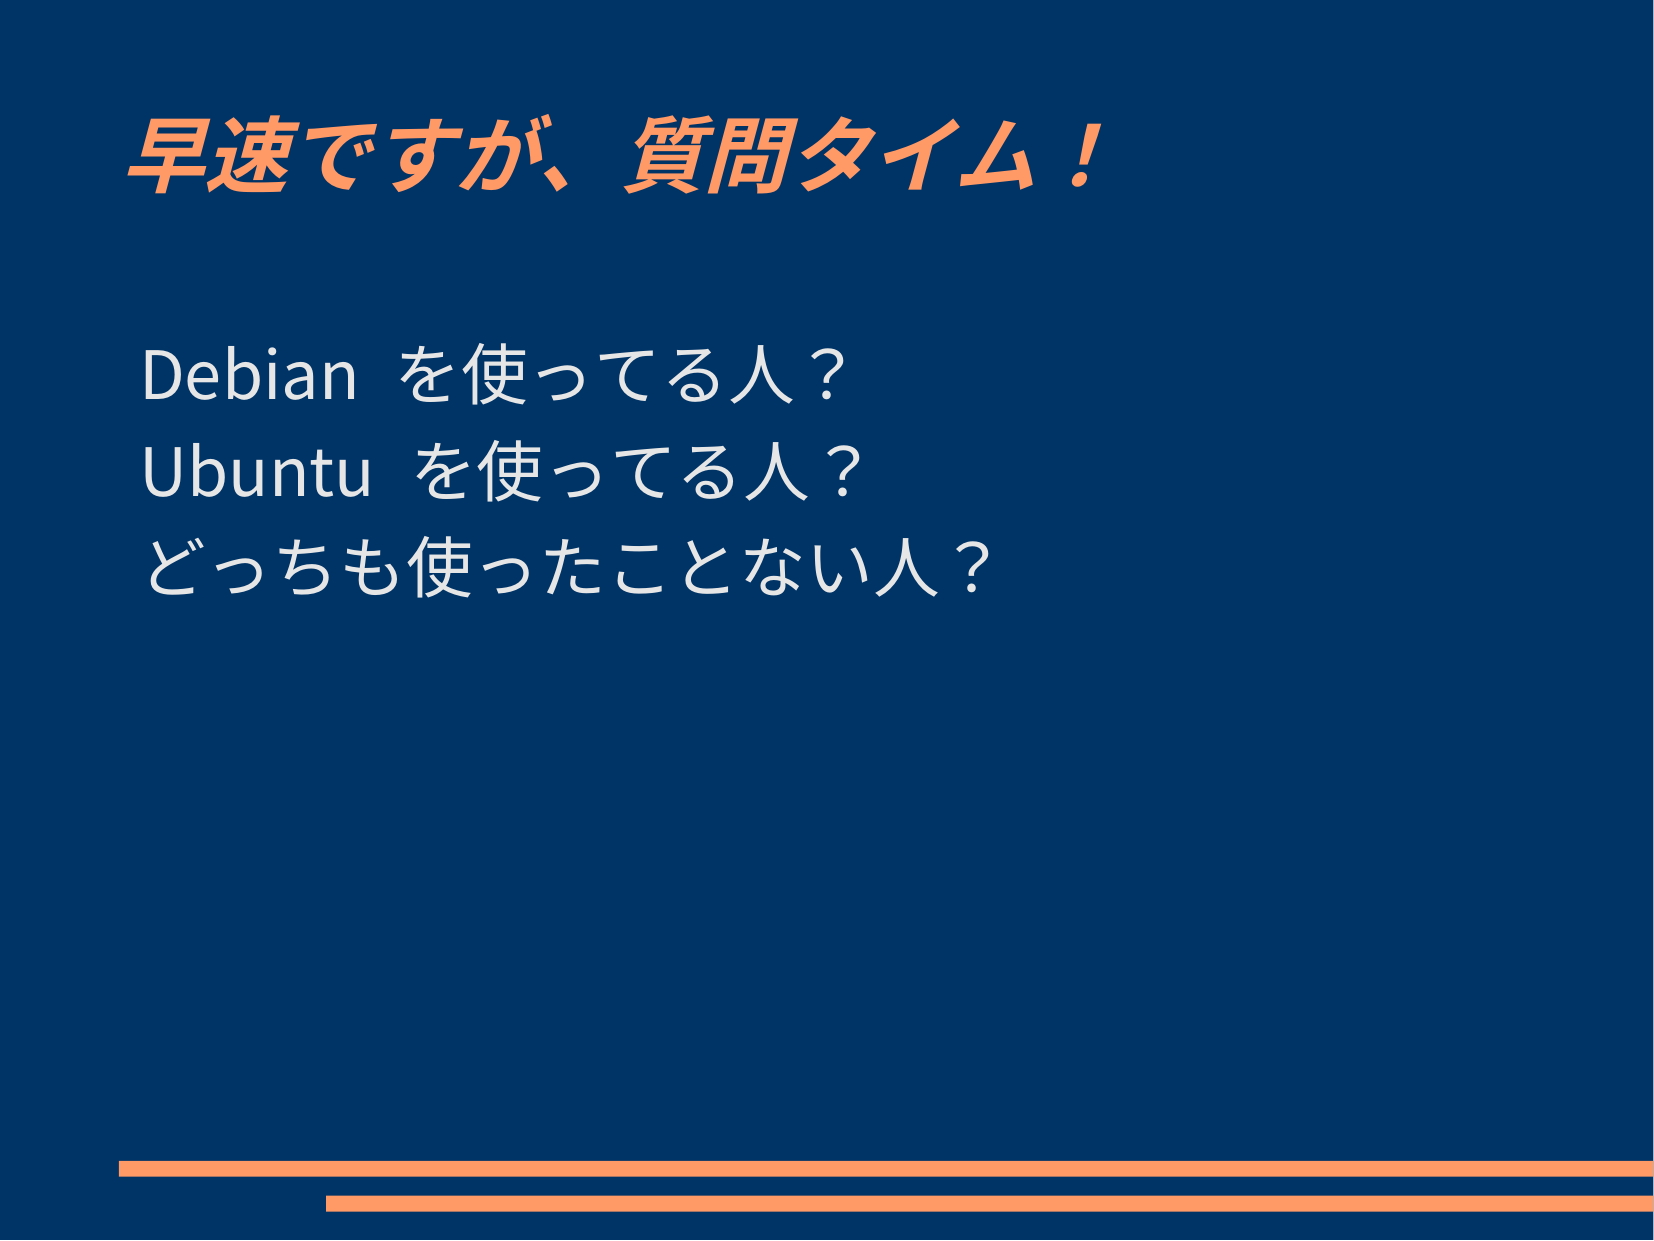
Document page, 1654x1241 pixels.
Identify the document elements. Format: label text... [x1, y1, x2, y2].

list Debian を使ってる人？ Ubuntu を使ってる人？ どっちも使ったことない人？ [121, 322, 1561, 1132]
title 早速ですが、質問タイム！ [121, 46, 1534, 254]
